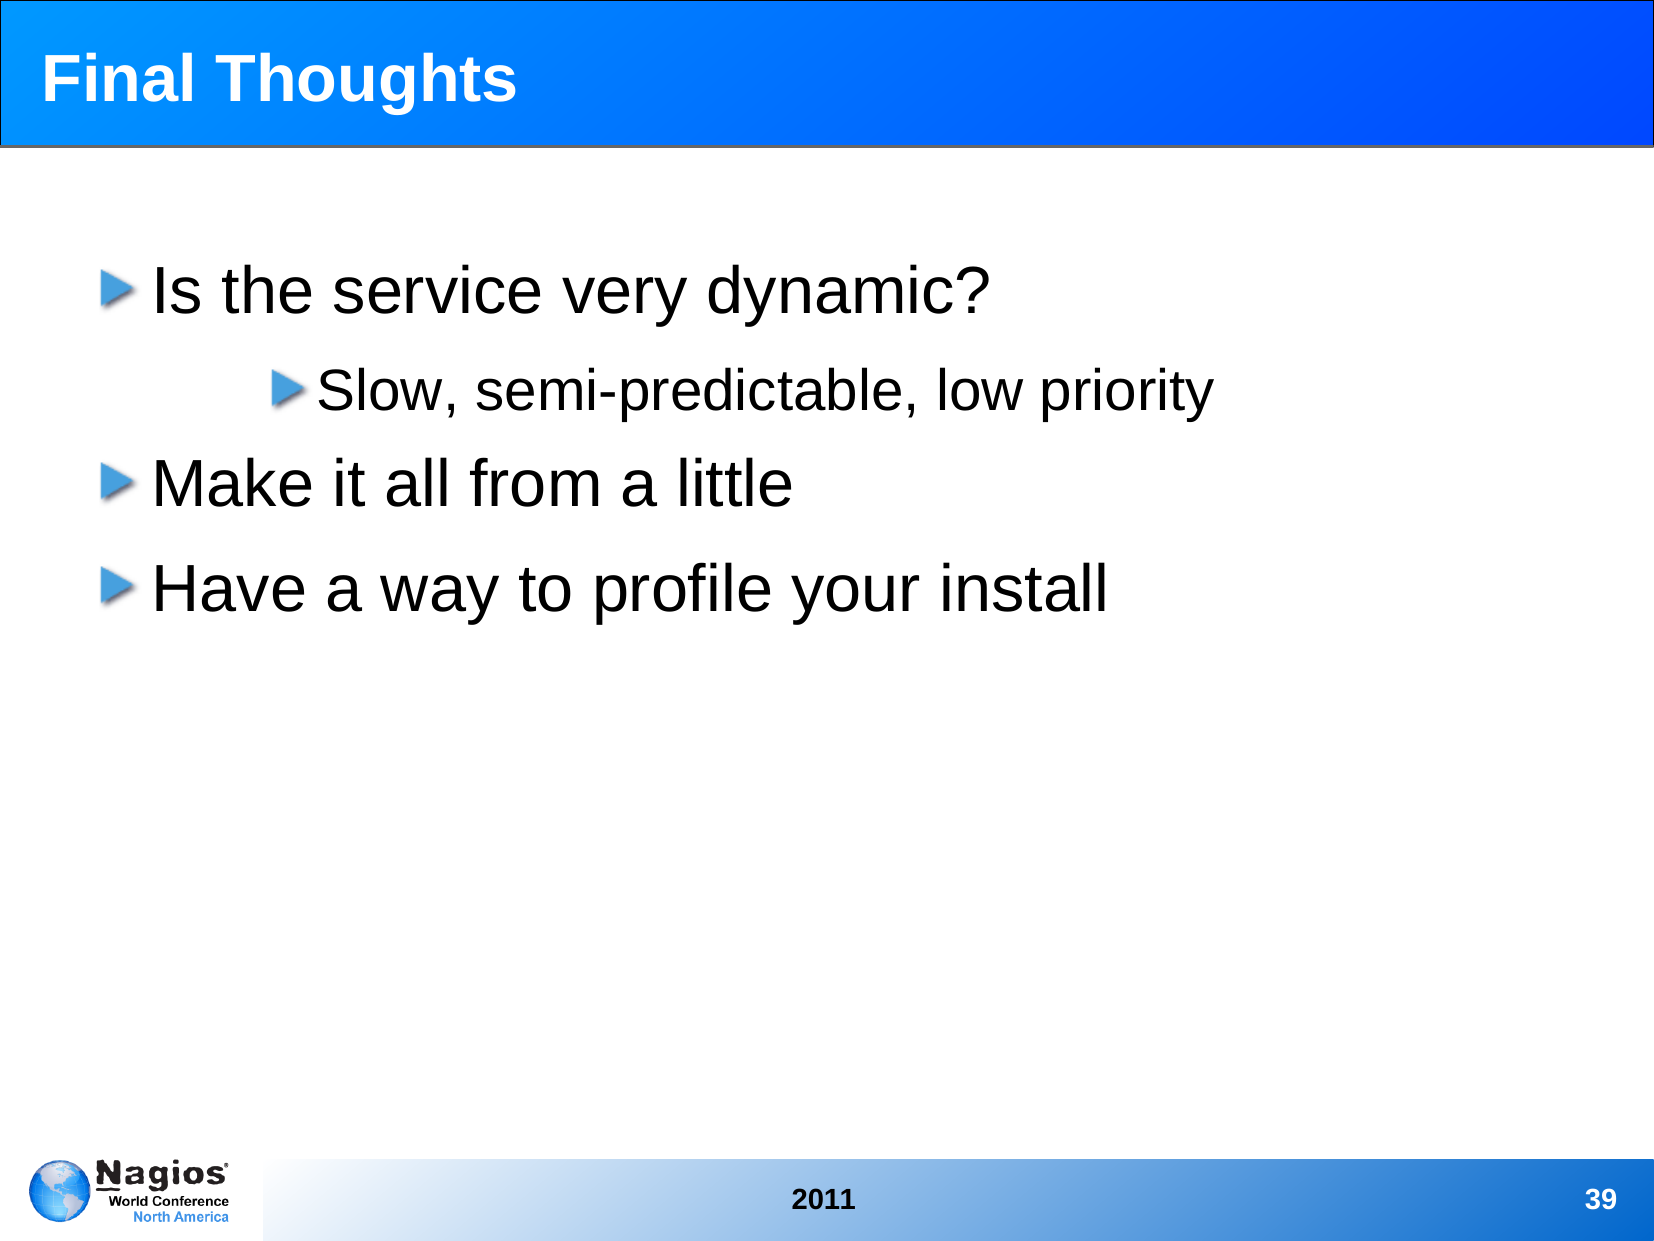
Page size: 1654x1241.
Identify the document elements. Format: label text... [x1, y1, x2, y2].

picture [29, 1159, 229, 1235]
list Is the service very dynamic? Slow, semi-predictable, low priority Make it all from a little Have a way to profile your install [80, 253, 1569, 1072]
title Final Thoughts [41, 29, 1248, 127]
